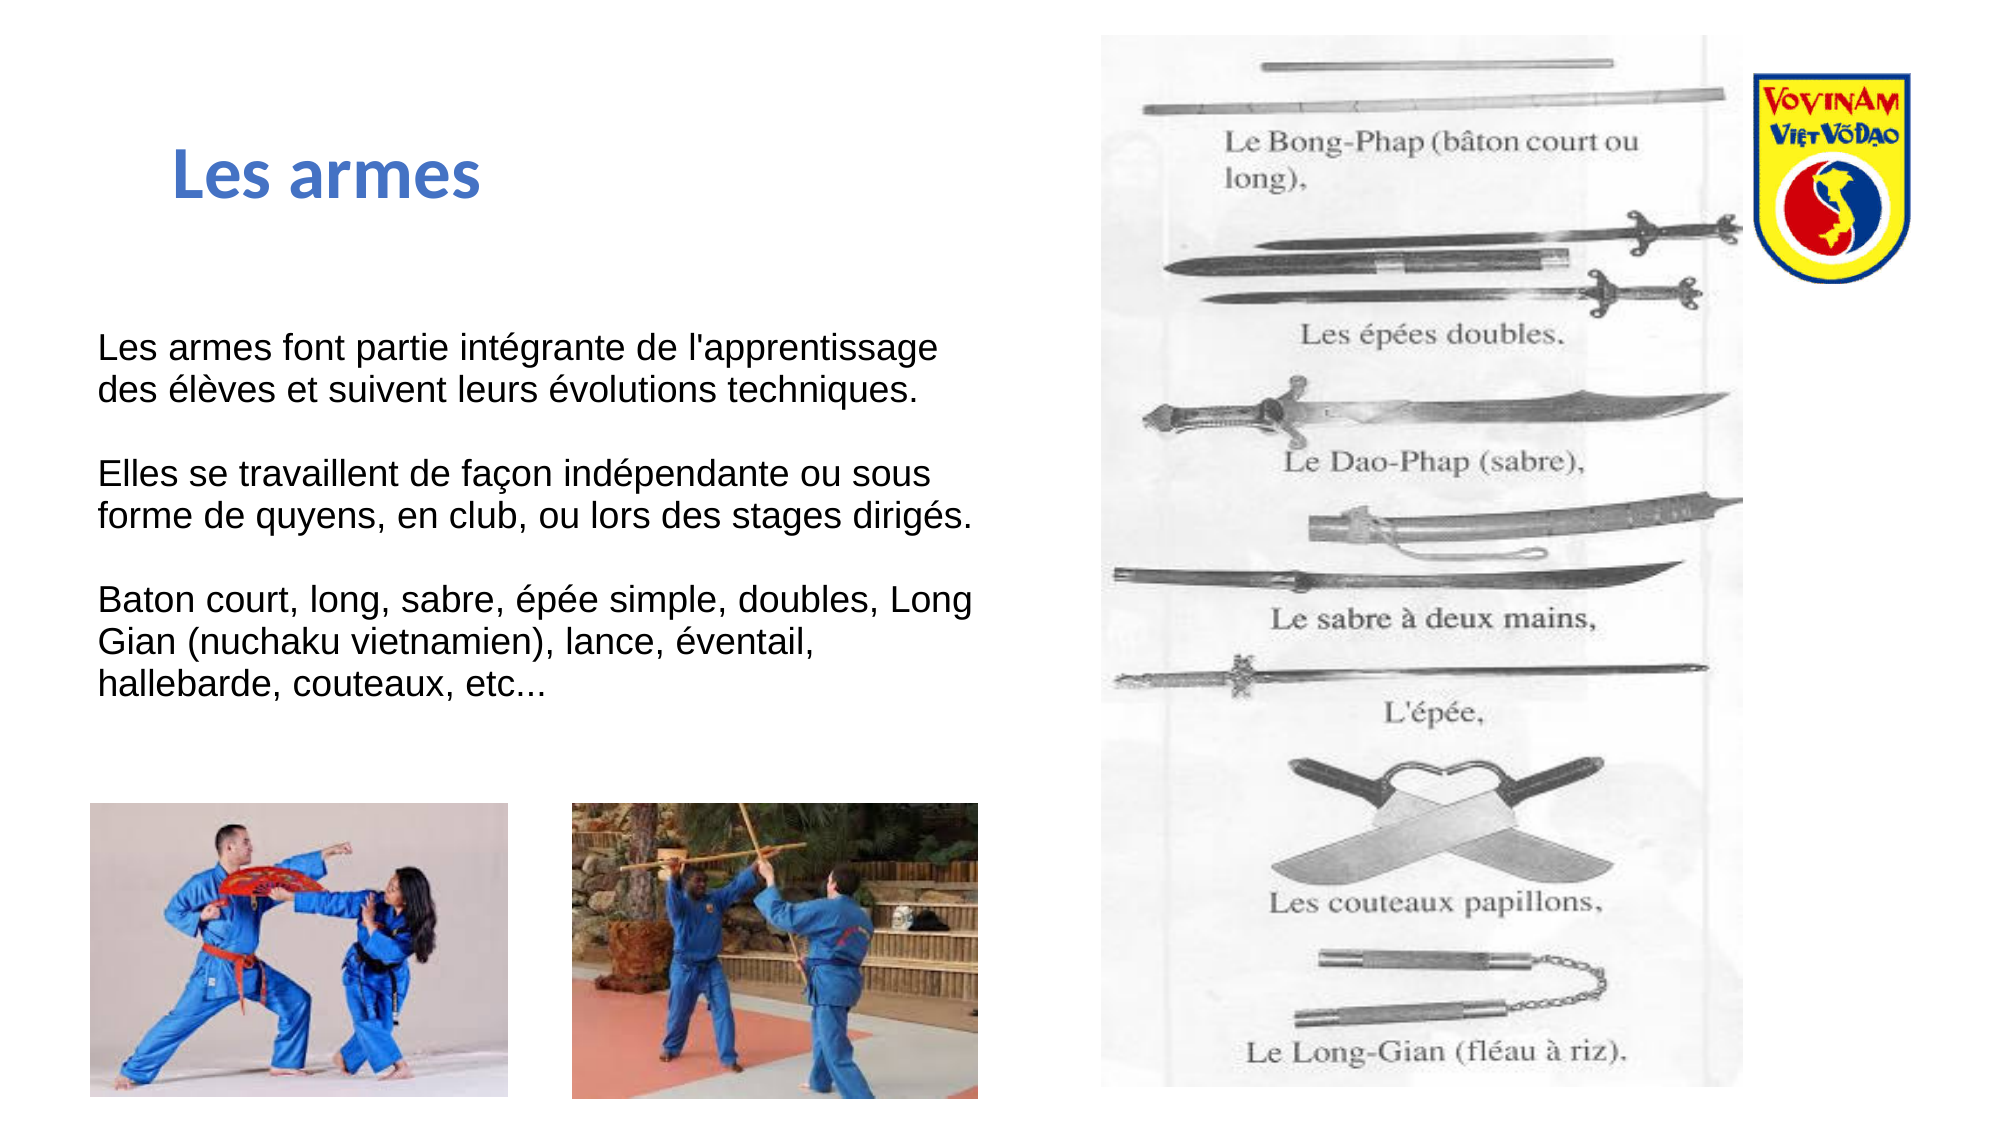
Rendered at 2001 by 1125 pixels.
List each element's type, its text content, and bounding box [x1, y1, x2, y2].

title Les armes [157, 0, 803, 223]
picture [572, 803, 978, 1099]
picture [1753, 73, 1911, 284]
picture [1101, 35, 1743, 1087]
picture [90, 803, 508, 1097]
text_box Les armes font partie intégrante de l'apprentissage des élèves et suivent leurs évolutions techniques. Elles se travaillent de façon indépendante ou sous forme de quyens, en club, ou lors des stages dirigés. Baton court, long, sabre, épée simple, doubles, Long Gian (nuchaku vietnamien), lance, éventail, hallebarde, couteaux, etc... [82, 318, 1004, 1125]
